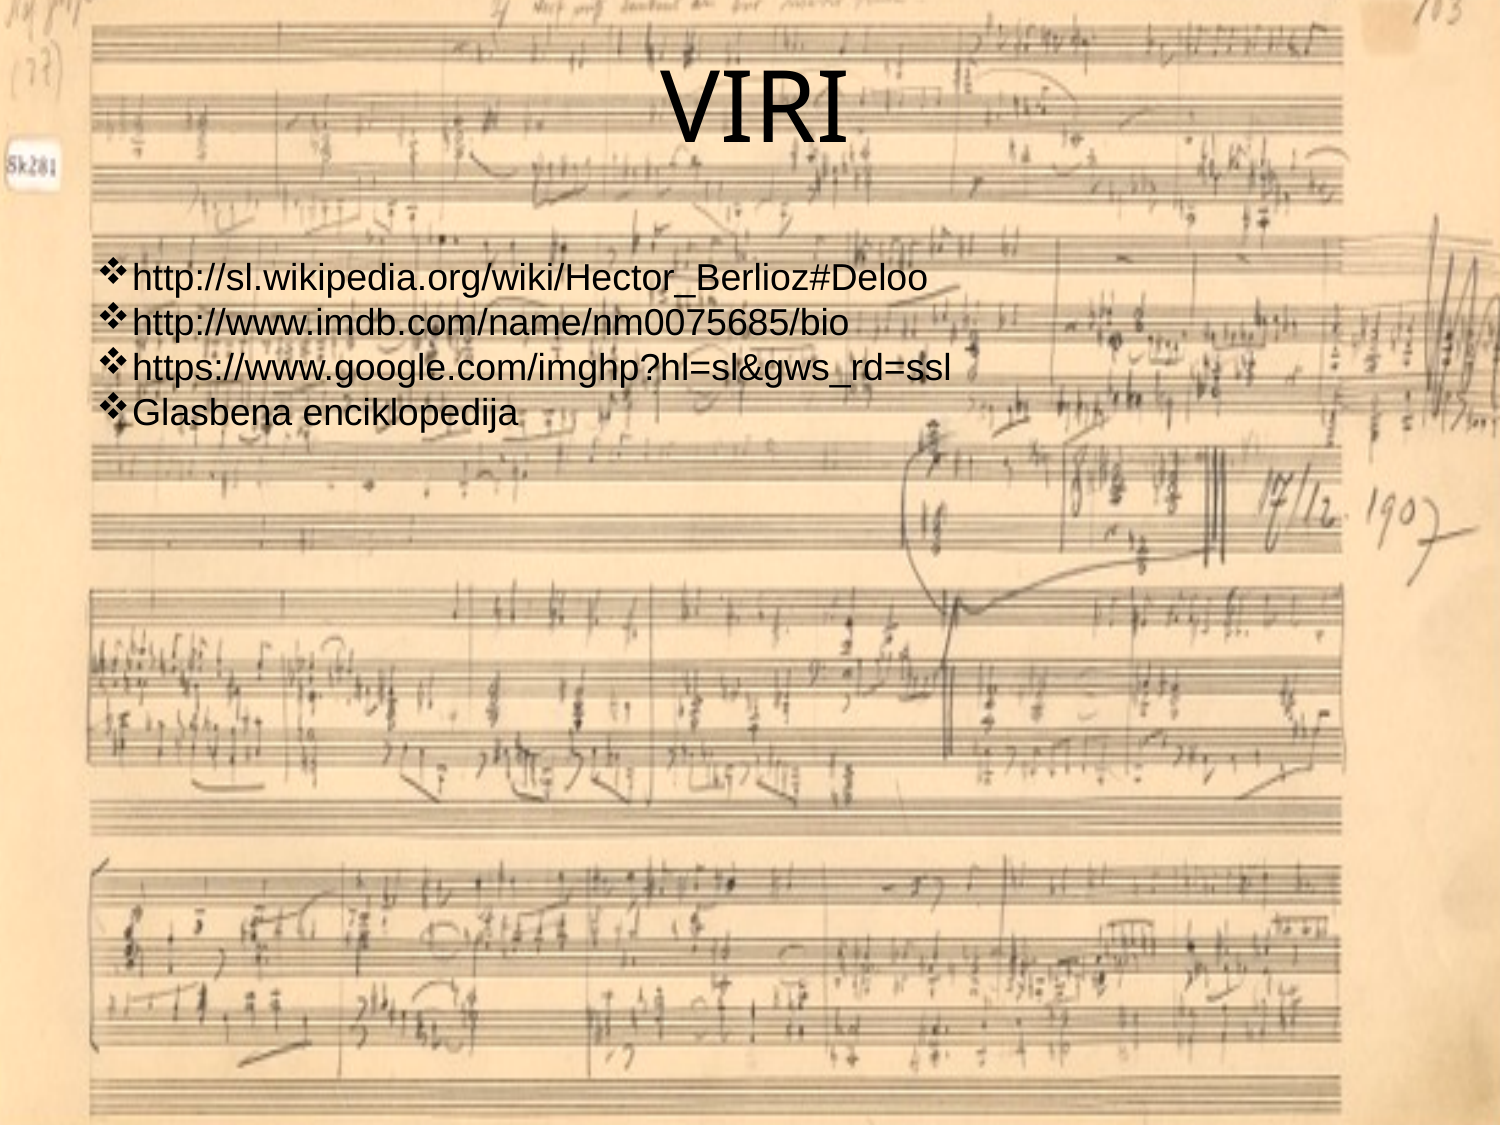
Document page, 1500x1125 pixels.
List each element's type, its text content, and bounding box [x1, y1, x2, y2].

picture [0, 0, 1500, 1125]
text_box VIRI [456, 35, 1055, 170]
text_box http://sl.wikipedia.org/wiki/Hector_Berlioz#Deloo http://www.imdb.com/name/nm0075685/bio https://www.google.com/imghp?hl=sl&gws_rd=ssl Glasbena enciklopedija [81, 246, 1325, 576]
